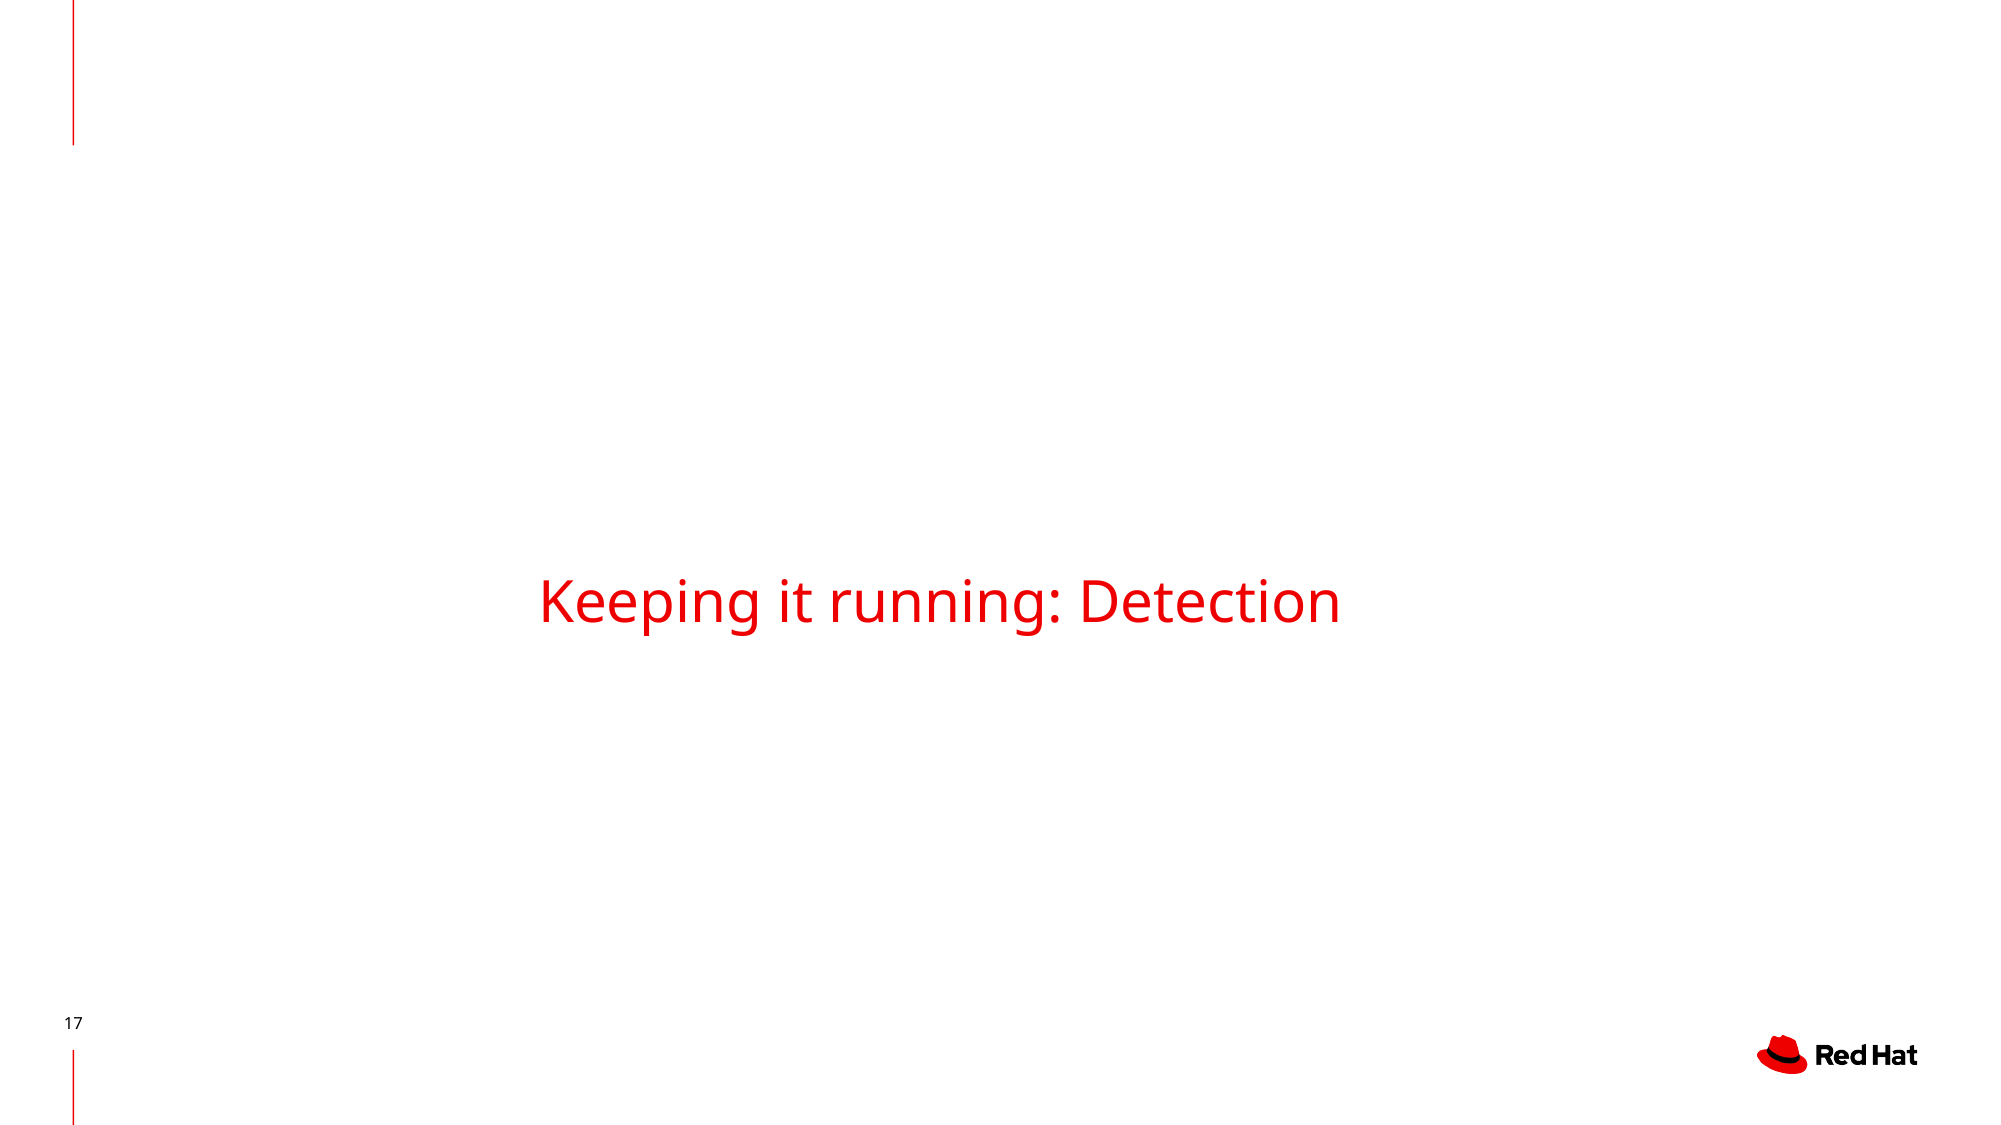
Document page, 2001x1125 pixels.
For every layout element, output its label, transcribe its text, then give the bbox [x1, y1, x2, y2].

picture [1757, 1035, 1918, 1074]
slide_number <number> [13, 1012, 134, 1036]
title Keeping it running: Detection [538, 271, 1758, 917]
